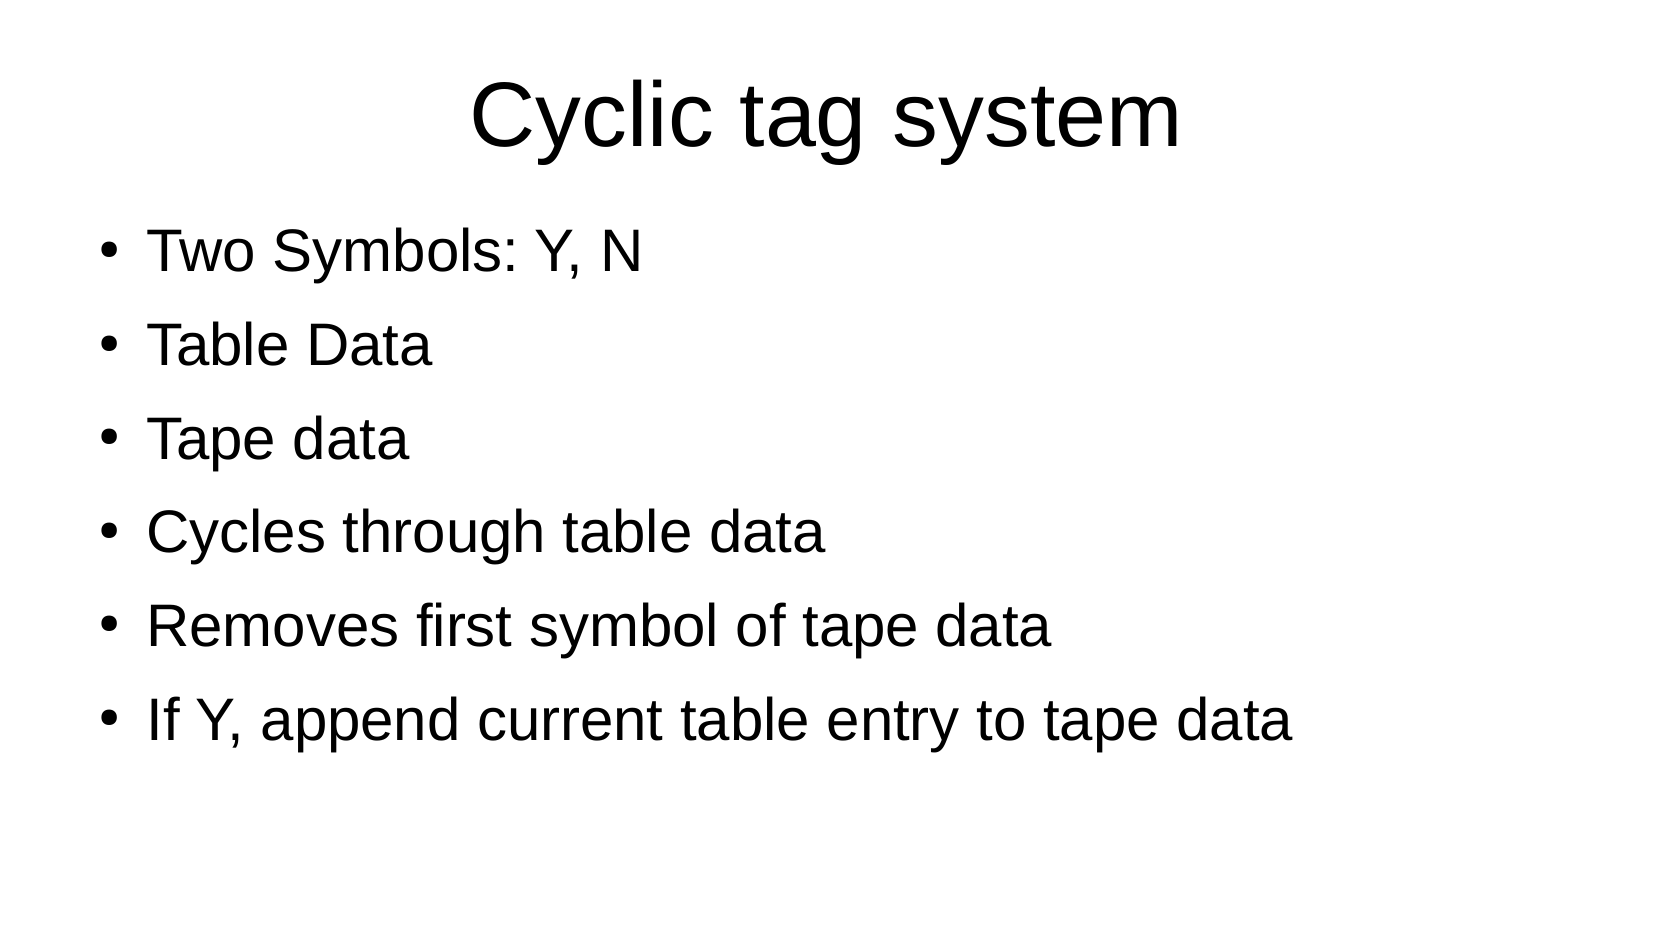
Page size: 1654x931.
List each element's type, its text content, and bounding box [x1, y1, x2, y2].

title Cyclic tag system [82, 37, 1571, 193]
list Two Symbols: Y, N Table Data Tape data Cycles through table data Removes first symbol of tape data If Y, append current table entry to tape data [82, 217, 1571, 758]
